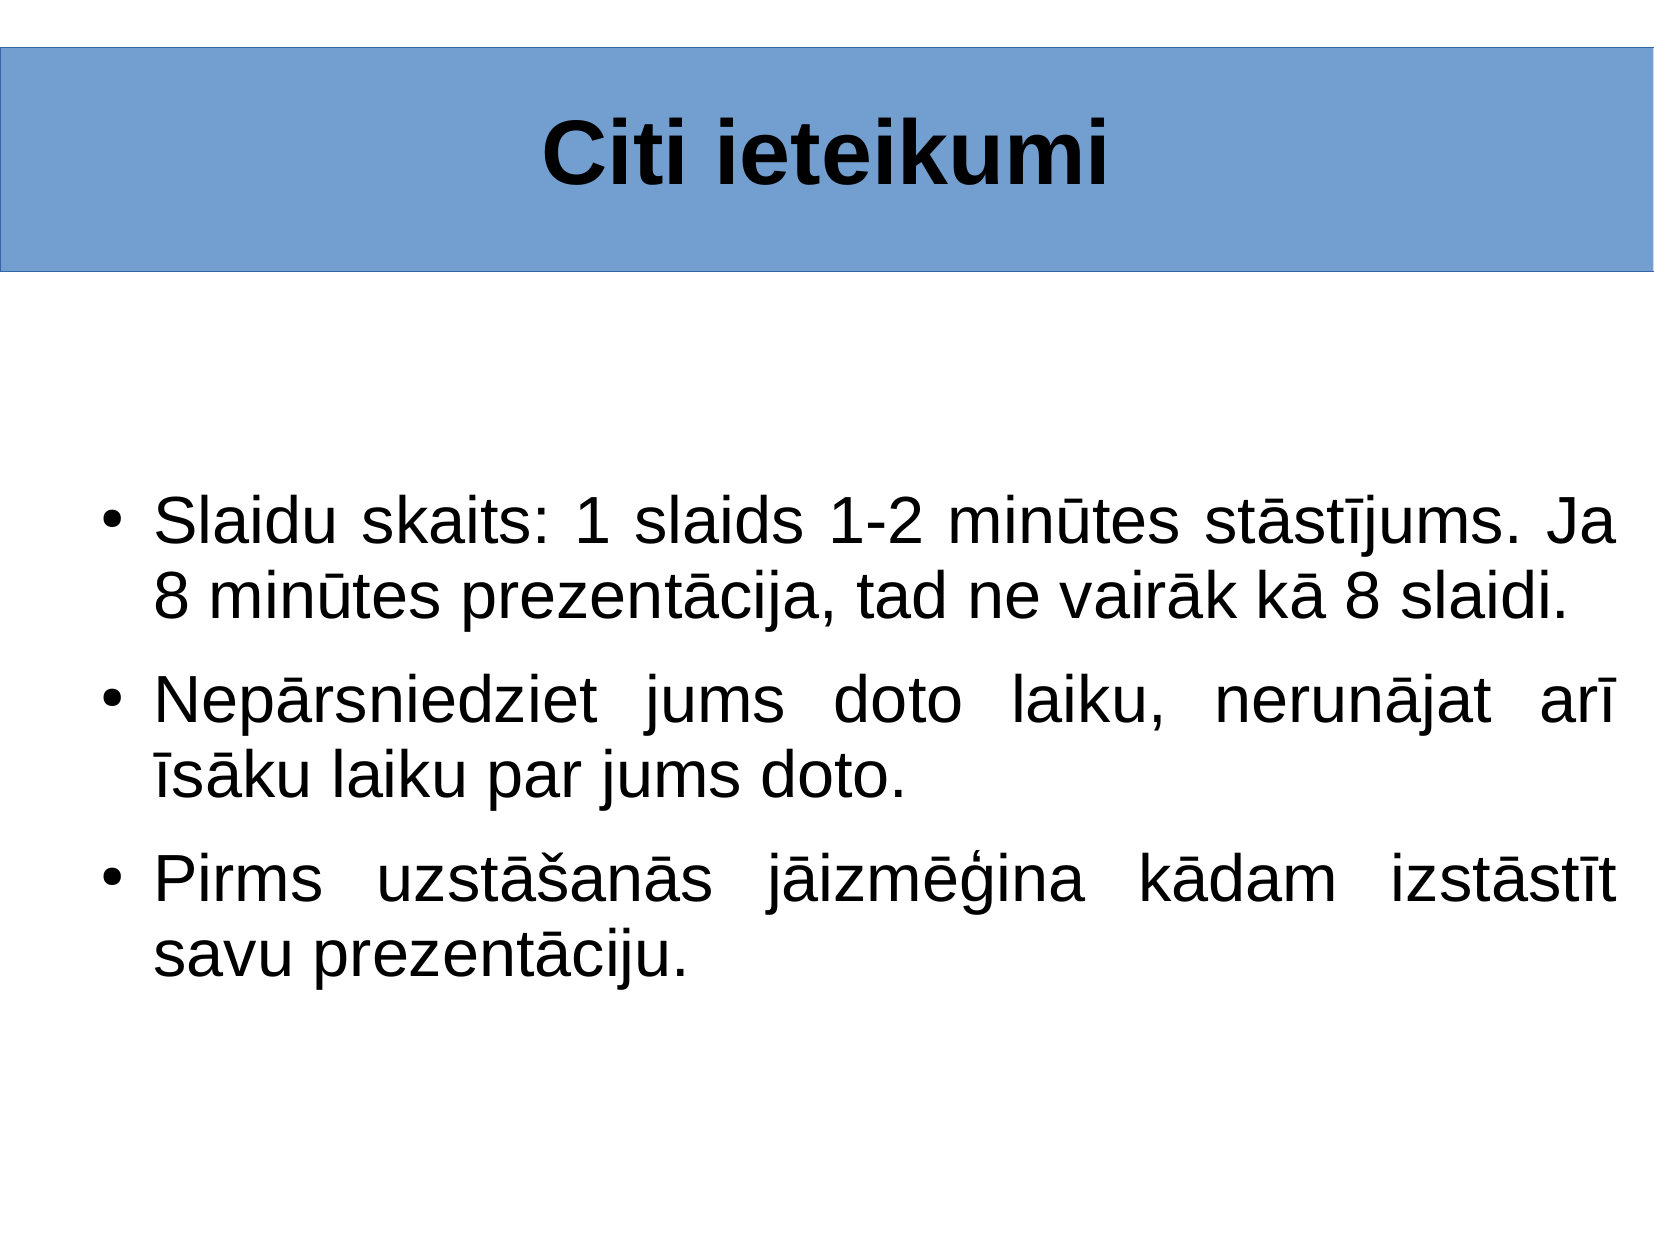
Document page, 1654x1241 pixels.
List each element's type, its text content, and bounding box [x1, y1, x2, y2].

title Citi ieteikumi [82, 49, 1571, 257]
text_box [0, 47, 1654, 272]
list Slaidu skaits: 1 slaids 1-2 minūtes stāstījums. Ja 8 minūtes prezentācija, tad ne vairāk kā 8 slaidi. Nepārsniedziet jums doto laiku, nerunājat arī īsāku laiku par jums doto. Pirms uzstāšanās jāizmēģina kādam izstāstīt savu prezentāciju. [82, 378, 1619, 1099]
